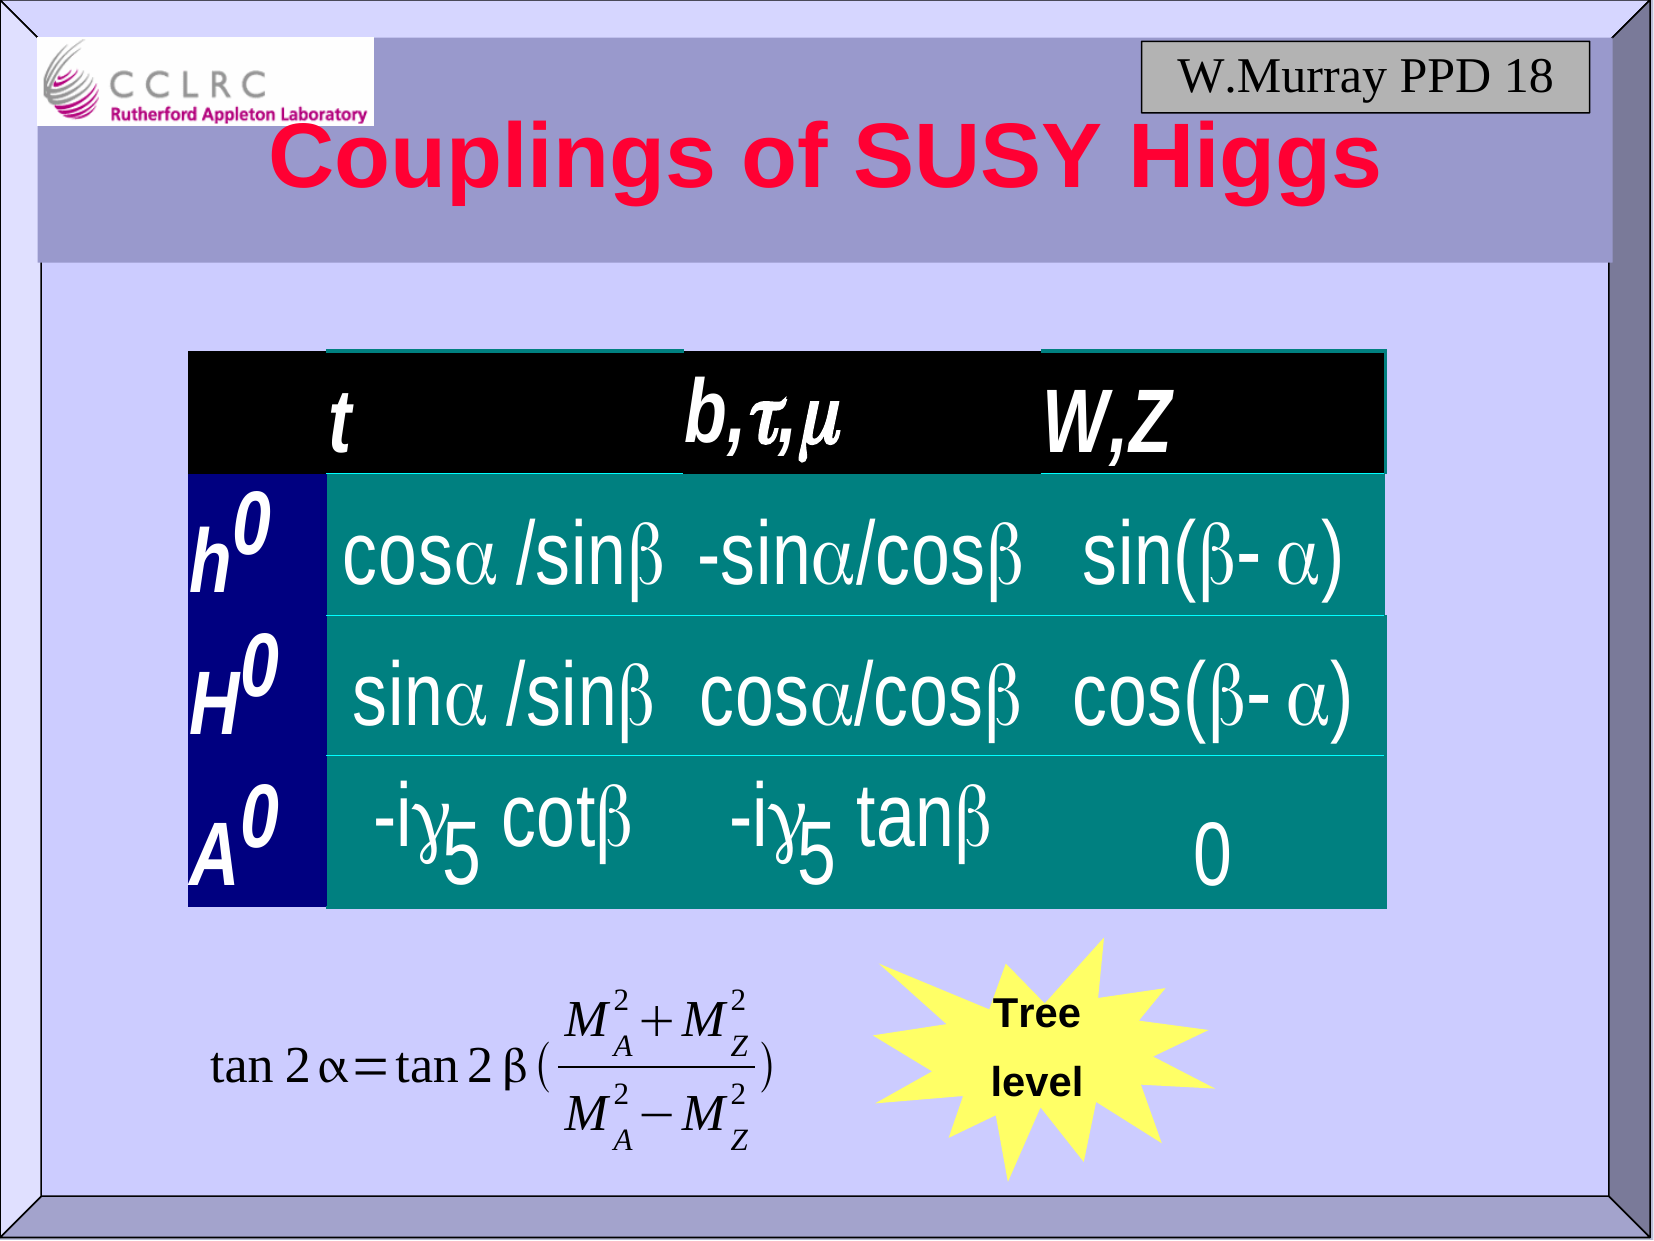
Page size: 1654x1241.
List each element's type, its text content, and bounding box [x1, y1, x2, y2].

text_box [998, 963, 1026, 984]
text_box [948, 1114, 1038, 1182]
text_box [872, 1024, 945, 1104]
chart [196, 975, 788, 1161]
title Couplings of SUSY Higgs [123, 55, 1530, 262]
text_box [1062, 937, 1105, 984]
chart [187, 348, 1388, 911]
picture [37, 37, 374, 126]
text_box [878, 963, 945, 1023]
text_box [1115, 988, 1216, 1144]
text_box [1045, 1114, 1094, 1162]
text_box Tree level [945, 984, 1129, 1114]
